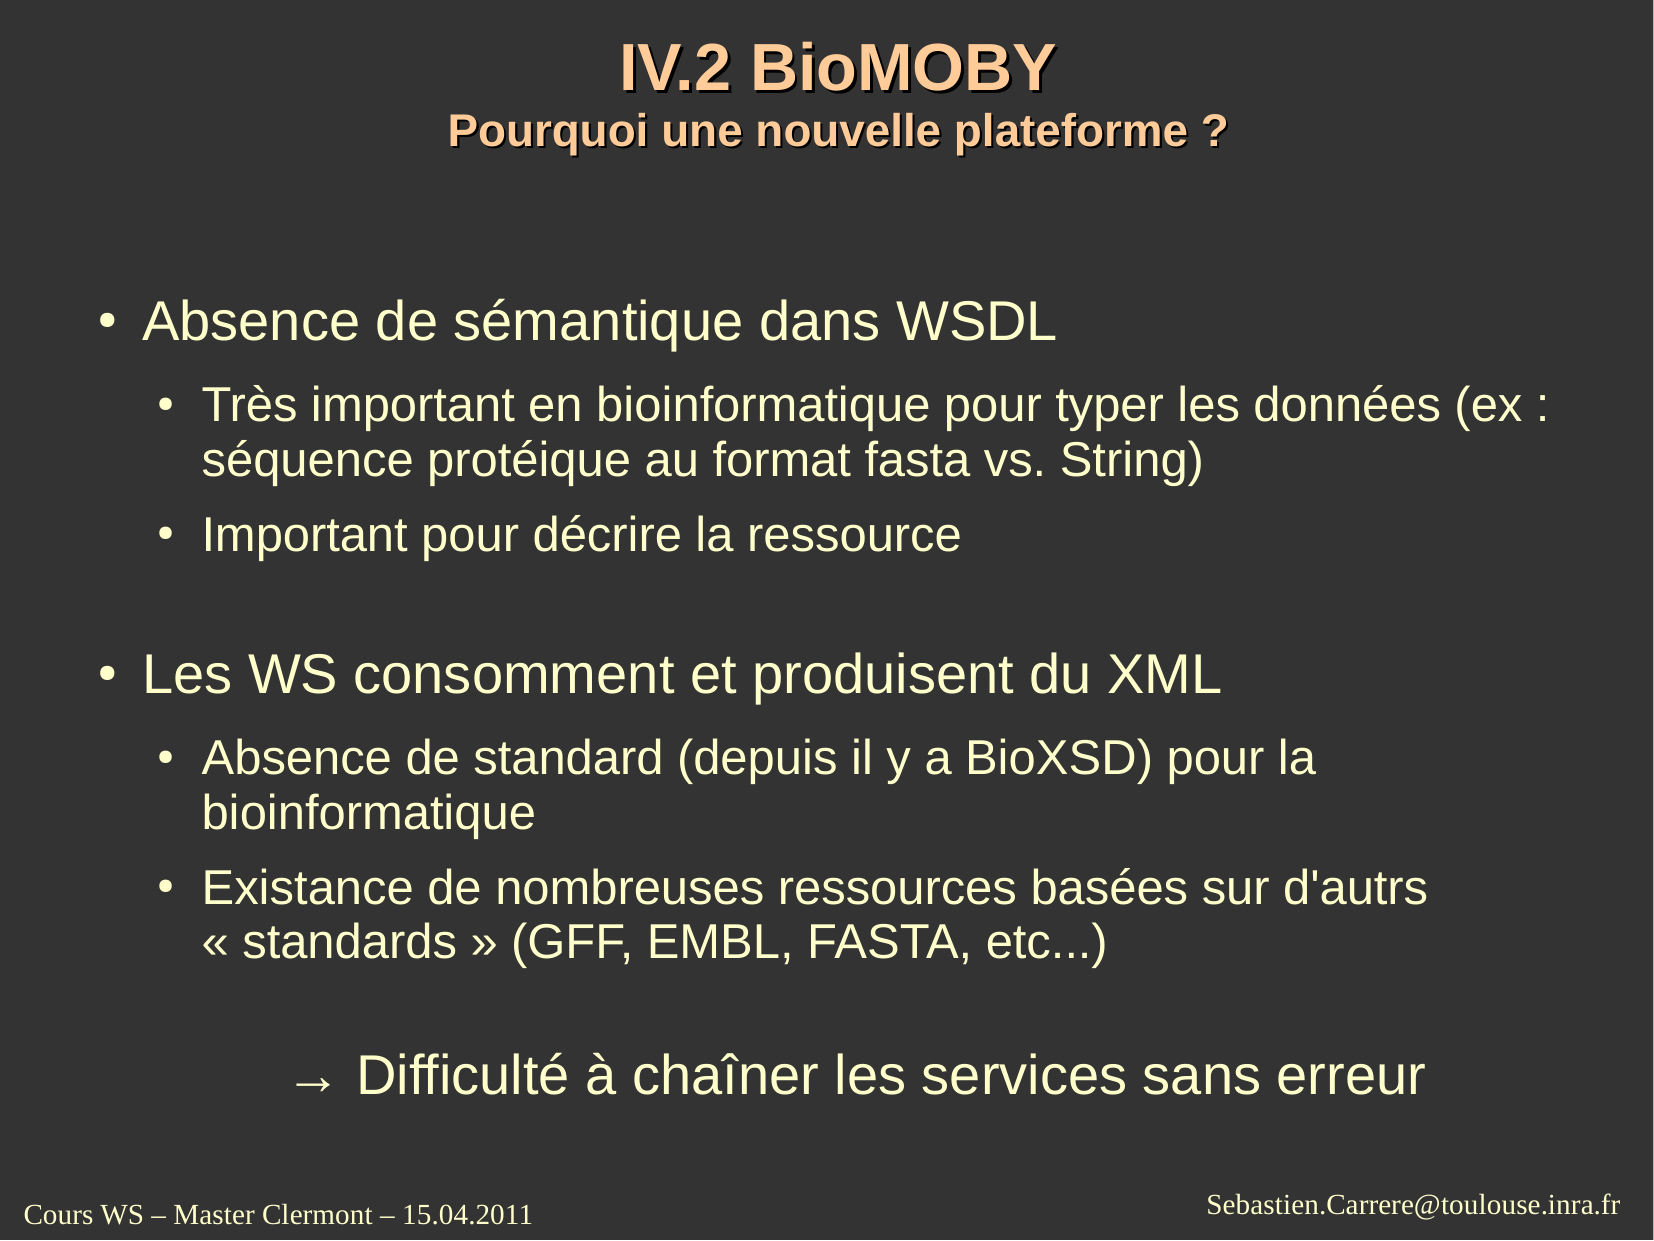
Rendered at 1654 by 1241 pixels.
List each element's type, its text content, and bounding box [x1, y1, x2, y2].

title IV.2 BioMOBY Pourquoi une nouvelle plateforme ? [82, 29, 1595, 158]
list Absence de sémantique dans WSDL Très important en bioinformatique pour typer les données (ex : séquence protéique au format fasta vs. String) Important pour décrire la ressource Les WS consomment et produisent du XML Absence de standard (depuis il y a BioXSD) pour la bioinformatique Existance de nombreuses ressources basées sur d'autrs « standards » (GFF, EMBL, FASTA, etc...) → Difficulté à chaîner les services sans erreur [82, 290, 1571, 1109]
